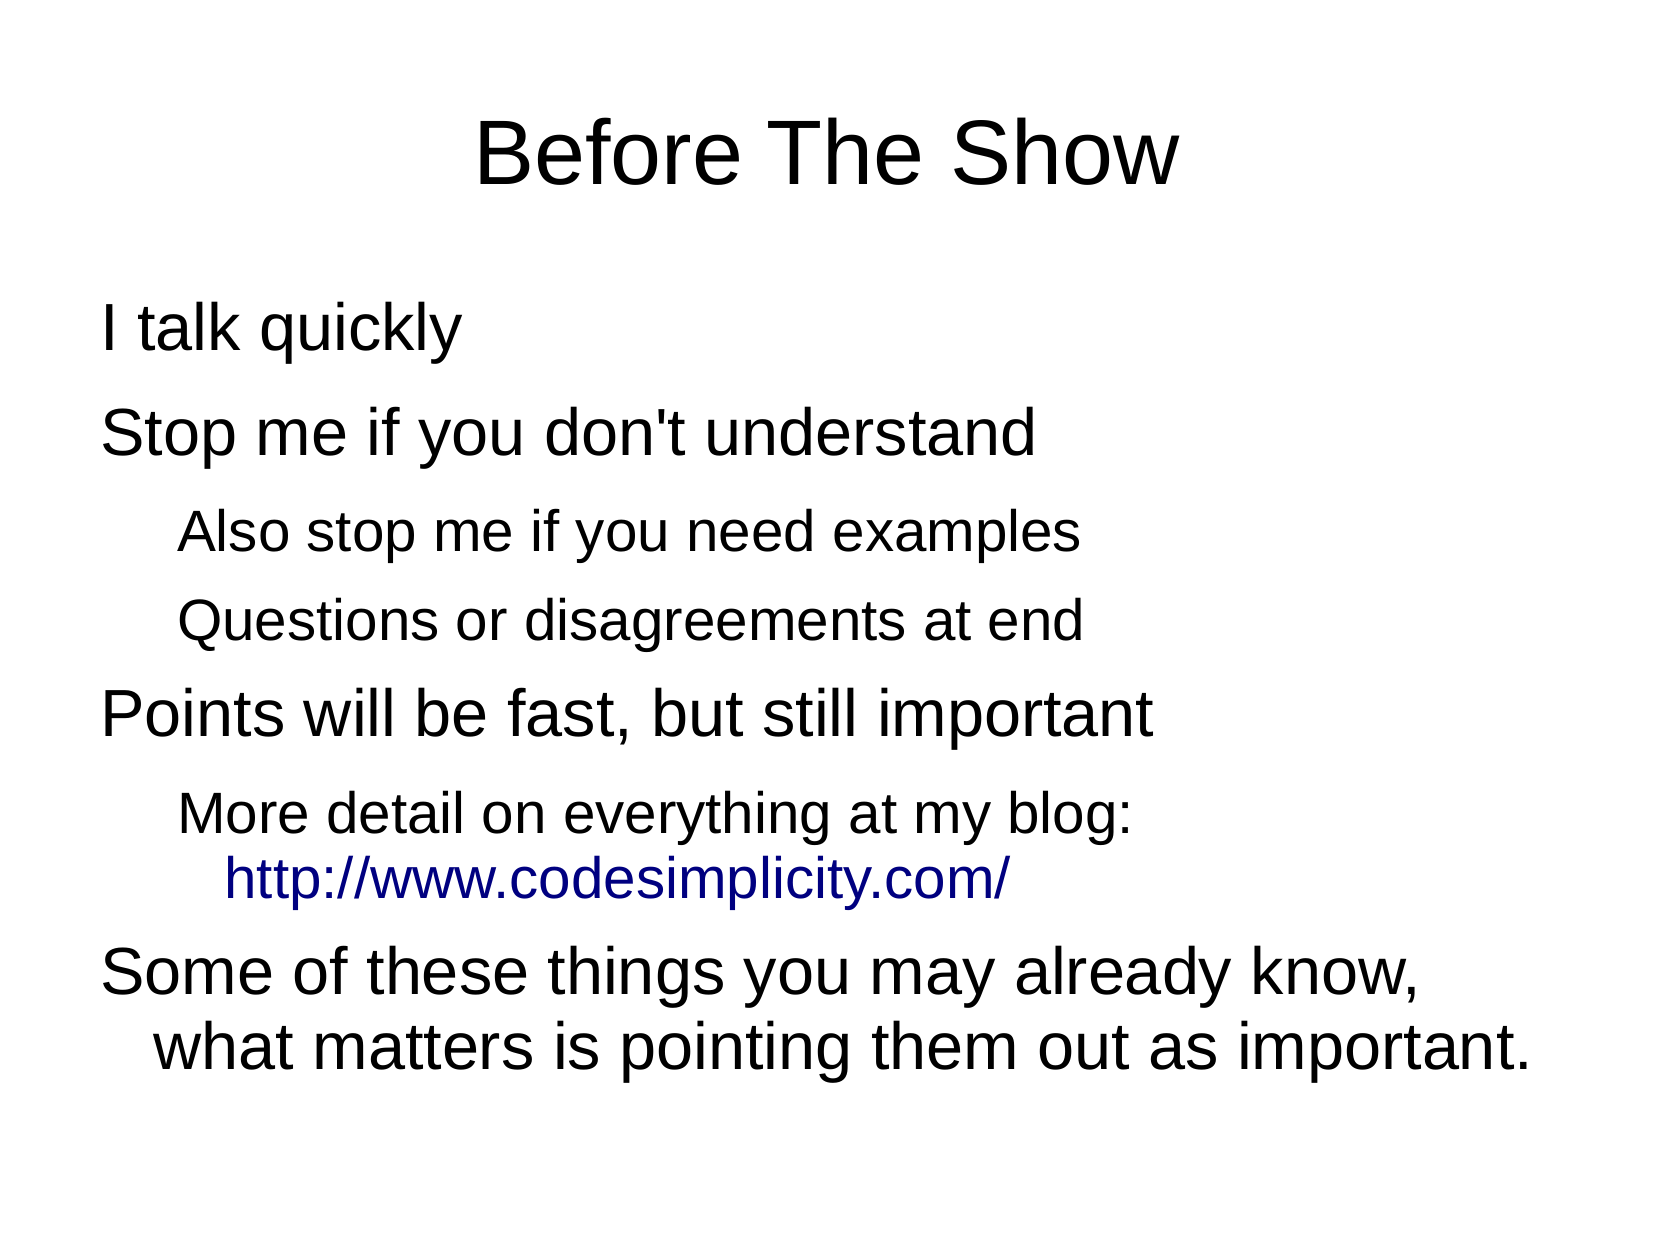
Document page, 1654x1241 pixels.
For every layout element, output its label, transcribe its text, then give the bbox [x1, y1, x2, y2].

title Before The Show [82, 56, 1571, 250]
list I talk quickly Stop me if you don't understand Also stop me if you need examples Questions or disagreements at end Points will be fast, but still important More detail on everything at my blog: http://www.codesimplicity.com/ Some of these things you may already know, what matters is pointing them out as important. [82, 290, 1571, 1094]
